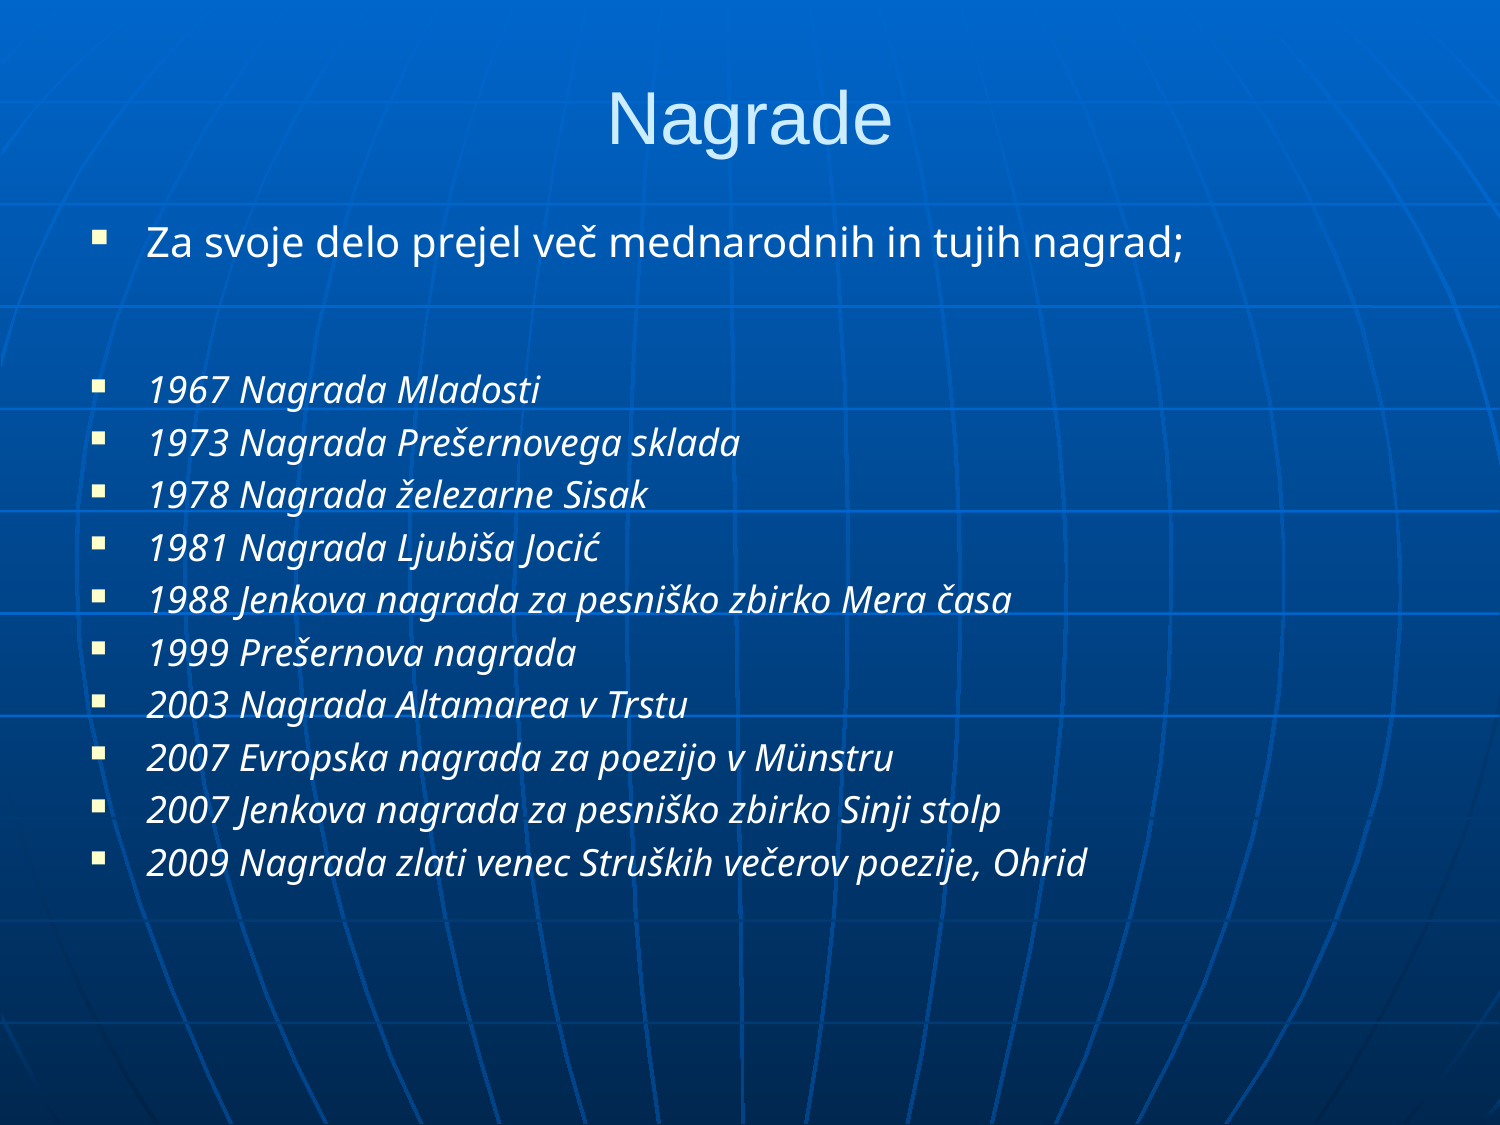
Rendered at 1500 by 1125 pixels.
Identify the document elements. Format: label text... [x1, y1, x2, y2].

list Za svoje delo prejel več mednarodnih in tujih nagrad; 1967 Nagrada Mladosti 1973 Nagrada Prešernovega sklada 1978 Nagrada železarne Sisak 1981 Nagrada Ljubiša Jocić 1988 Jenkova nagrada za pesniško zbirko Mera časa 1999 Prešernova nagrada 2003 Nagrada Altamarea v Trstu 2007 Evropska nagrada za poezijo v Münstru 2007 Jenkova nagrada za pesniško zbirko Sinji stolp 2009 Nagrada zlati venec Struških večerov poezije, Ohrid [75, 208, 1425, 1006]
title Nagrade [75, 45, 1425, 185]
